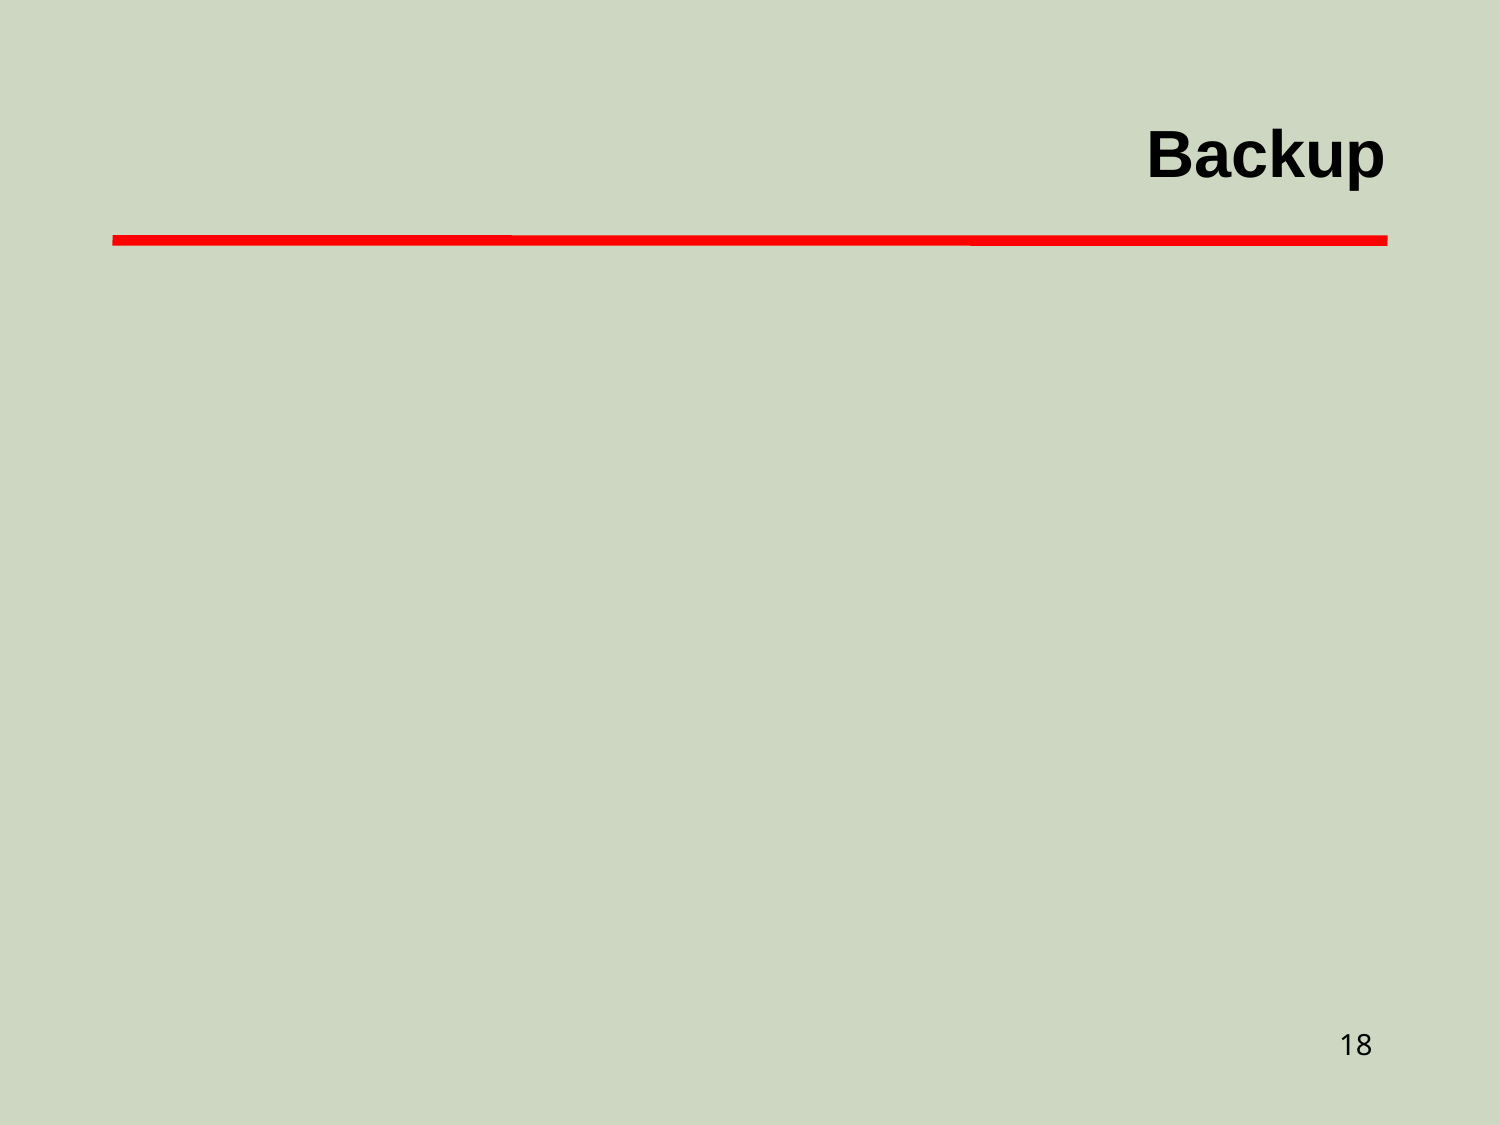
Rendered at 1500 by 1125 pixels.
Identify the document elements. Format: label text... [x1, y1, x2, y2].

title Backup [124, 85, 1387, 223]
